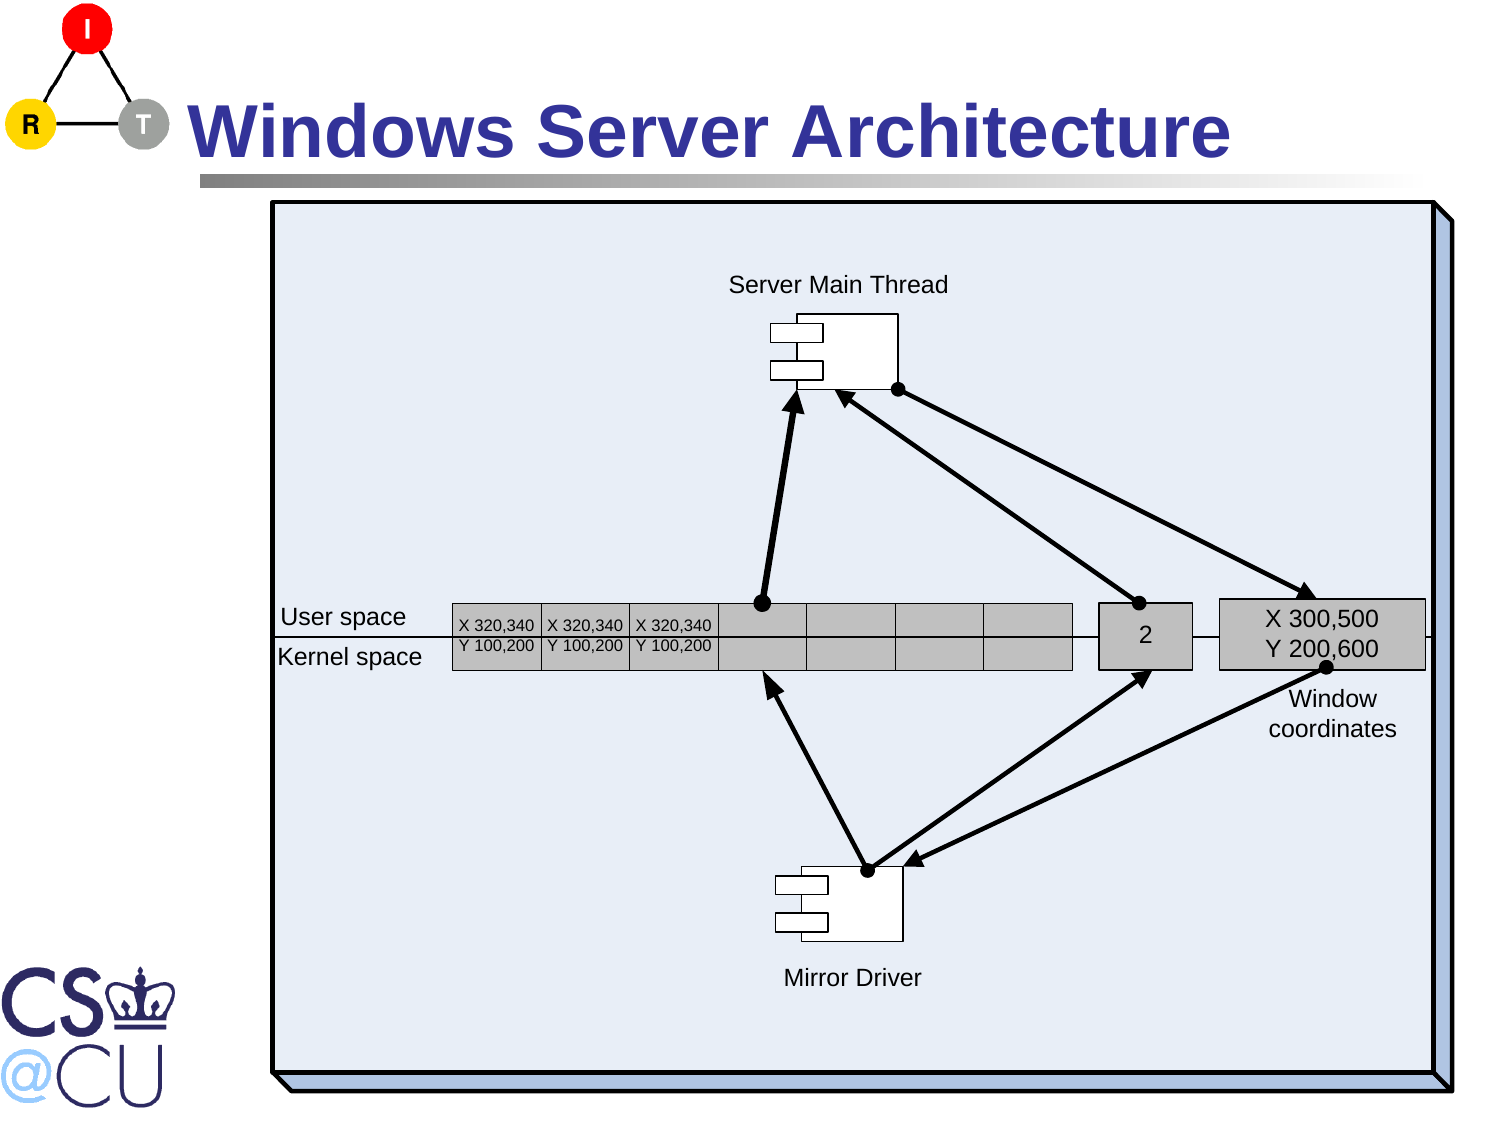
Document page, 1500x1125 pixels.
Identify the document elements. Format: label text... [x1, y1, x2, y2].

chart [199, 195, 1459, 1098]
picture [0, 0, 173, 154]
picture [0, 949, 175, 1125]
title Windows Server Architecture [187, 44, 1463, 218]
